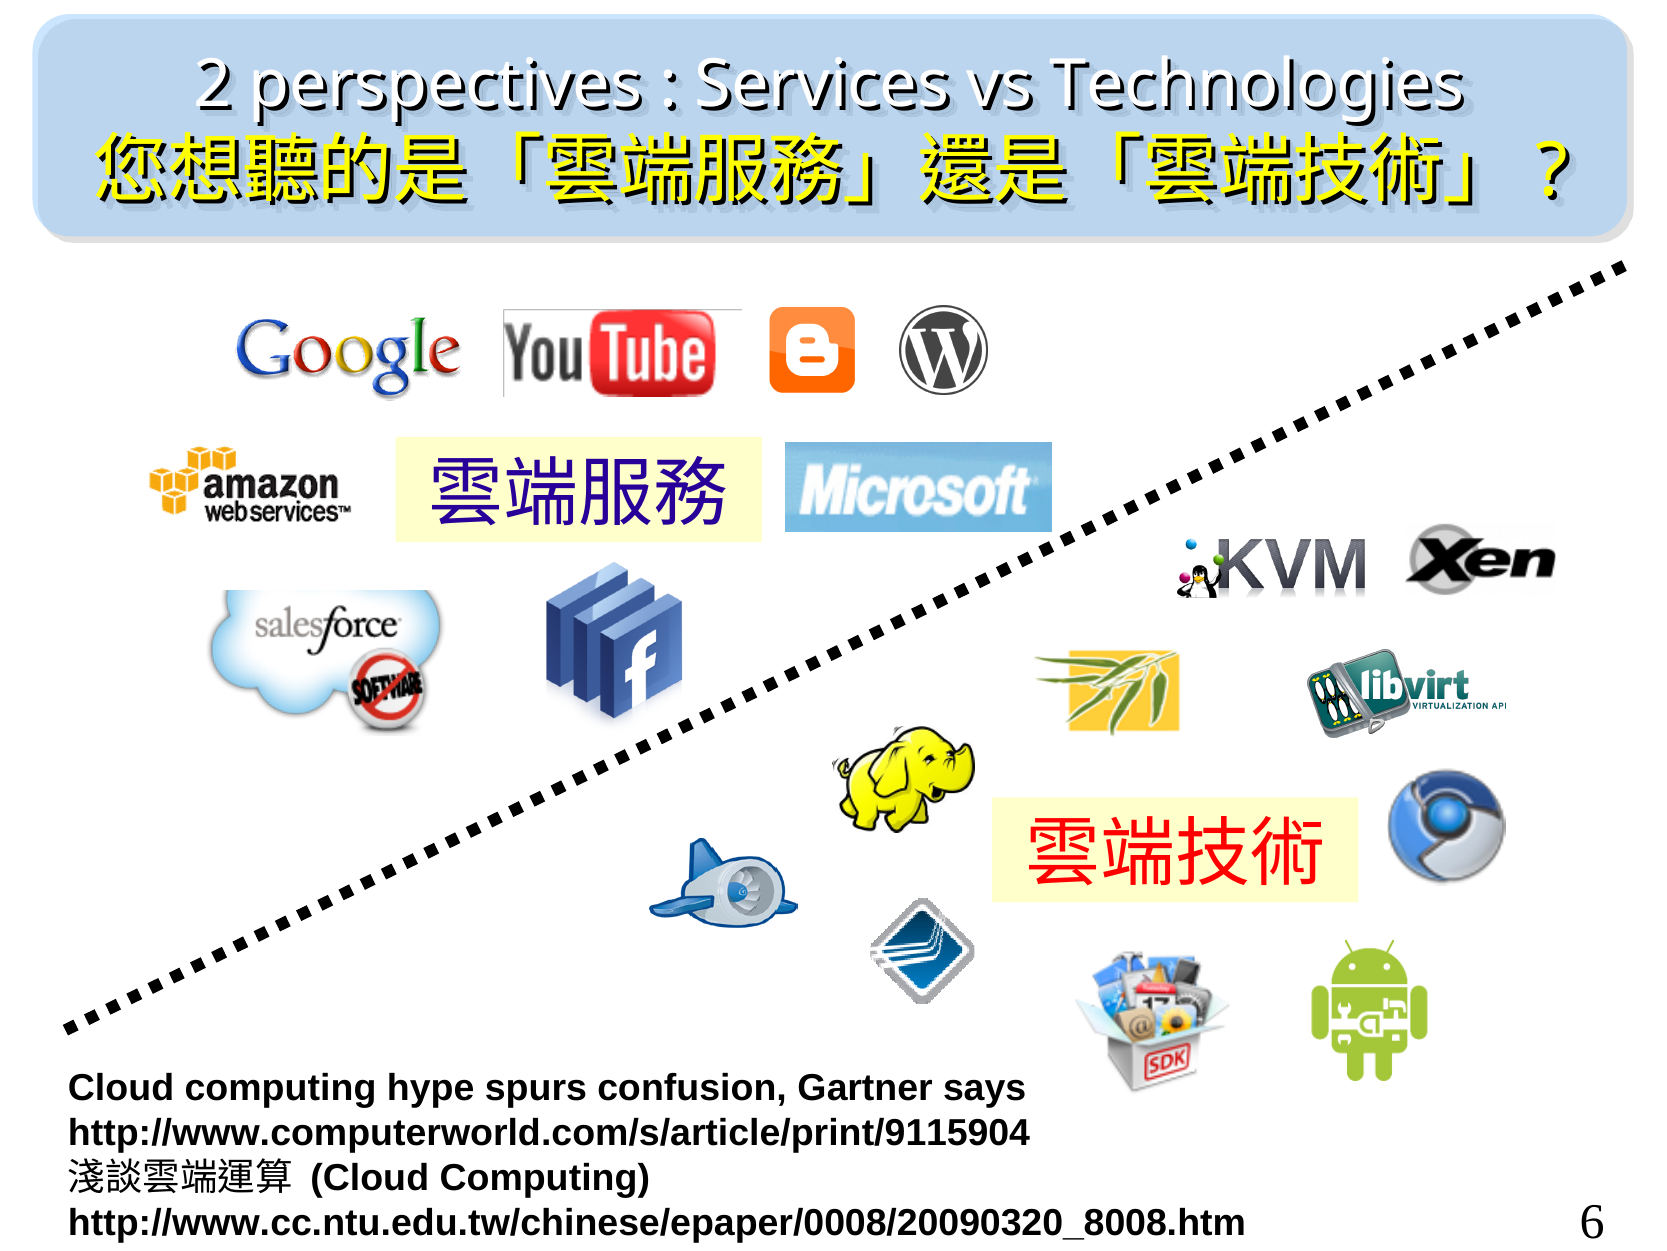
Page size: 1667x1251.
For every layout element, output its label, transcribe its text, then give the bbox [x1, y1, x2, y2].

picture [1307, 649, 1506, 739]
picture [1299, 930, 1440, 1093]
picture [899, 305, 988, 395]
text_box 2 perspectives : Services vs Technologies 您想聽的是「雲端服務」還是「雲端技術」? [32, 14, 1628, 237]
picture [525, 558, 703, 736]
picture [649, 838, 798, 928]
picture [1387, 767, 1506, 886]
picture [832, 726, 975, 833]
picture [1405, 508, 1556, 605]
text_box 雲端服務 [395, 436, 762, 542]
picture [230, 315, 467, 402]
picture [767, 305, 857, 395]
picture [785, 442, 1052, 532]
picture [135, 442, 355, 532]
picture [1051, 927, 1247, 1097]
text_box 雲端技術 [992, 797, 1359, 903]
text_box Cloud computing hype spurs confusion, Gartner says http://www.computerworld.com/s/article/print/9115904 淺談雲端運算 (Cloud Computing) http://www.cc.ntu.edu.tw/chinese/epaper/0008/20090320_8008.htm [53, 1055, 1353, 1251]
picture [502, 308, 742, 397]
picture [206, 590, 446, 736]
picture [1033, 649, 1196, 739]
picture [867, 897, 975, 1004]
picture [1176, 538, 1368, 598]
